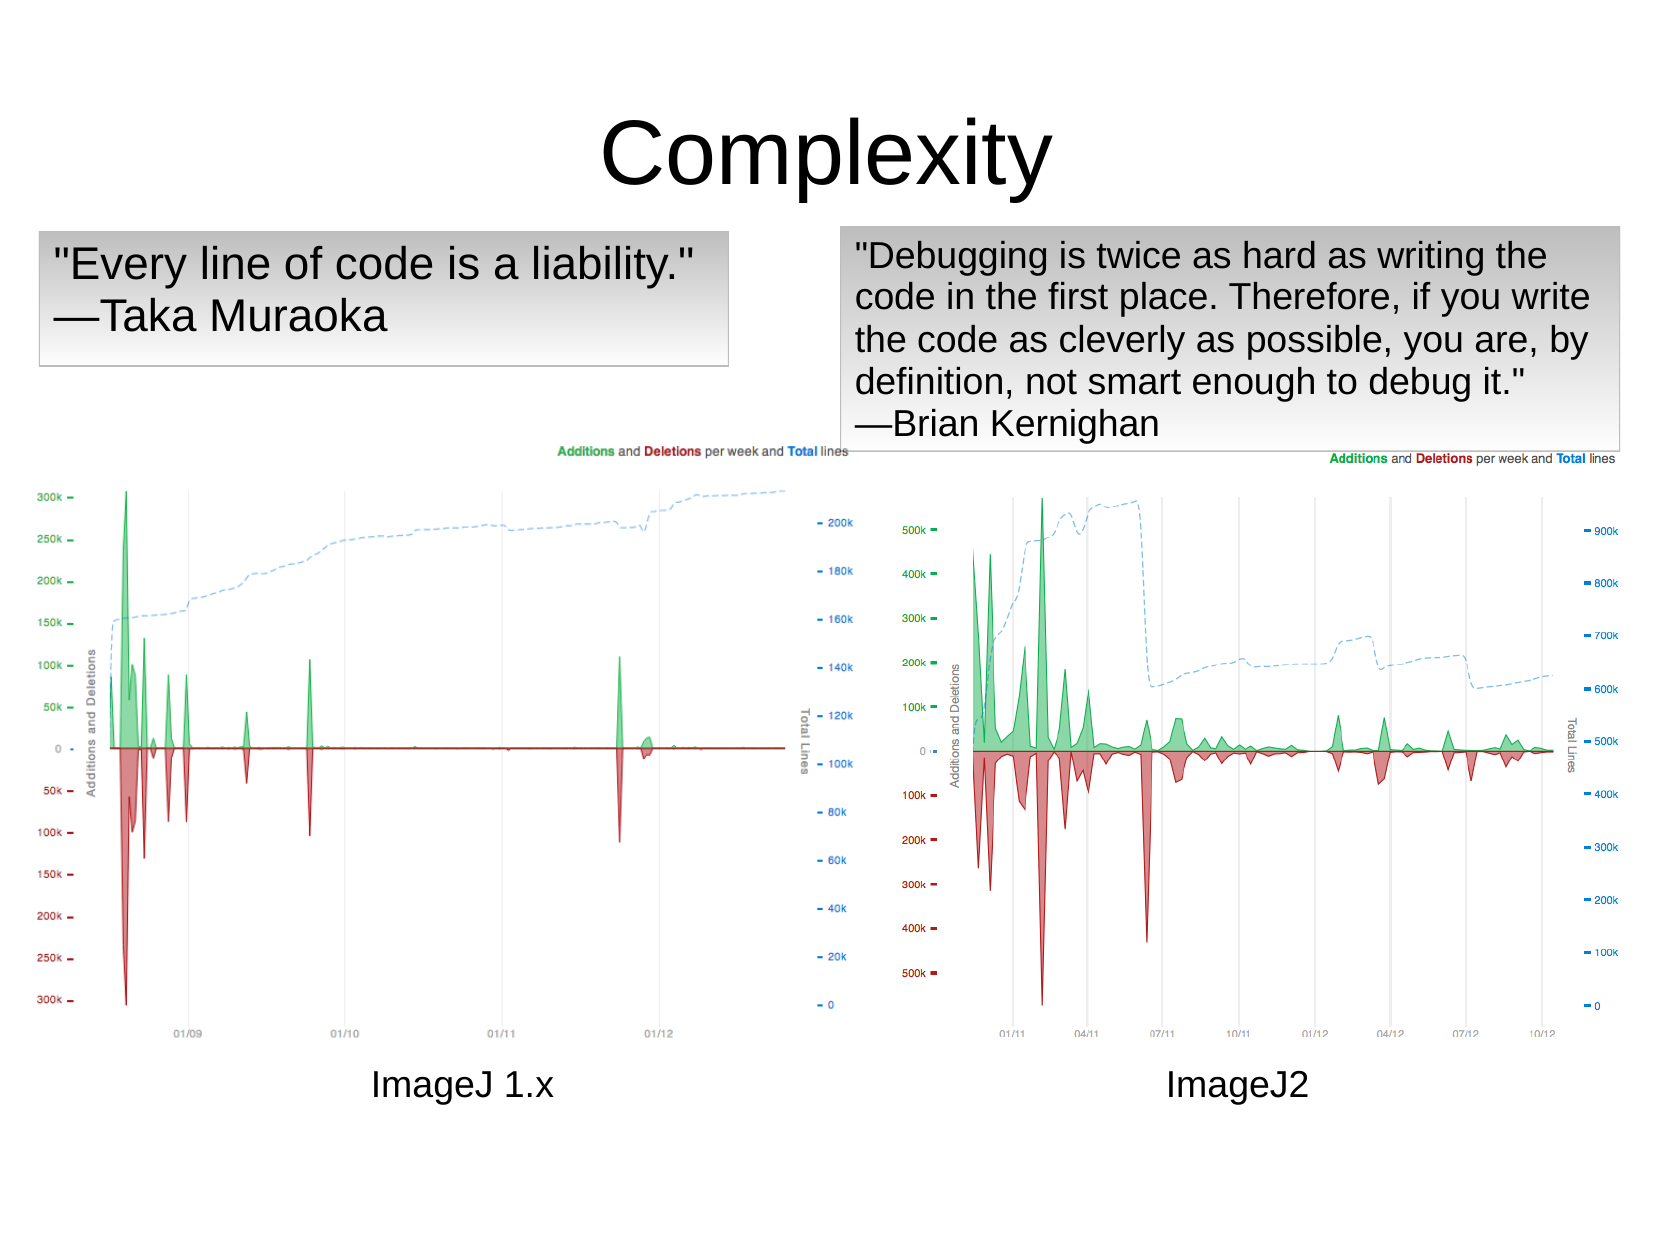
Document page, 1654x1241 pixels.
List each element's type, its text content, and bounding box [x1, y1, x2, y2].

picture [899, 443, 1626, 1044]
text_box "Every line of code is a liability." —Taka Muraoka [38, 231, 729, 367]
text_box ImageJ 1.x [355, 1055, 596, 1113]
text_box "Debugging is twice as hard as writing the code in the first place. Therefore, if you write the code as cleverly as possible, you are, by definition, not smart enough to debug it." —Brian Kernighan [840, 226, 1621, 452]
title Complexity [82, 49, 1571, 257]
text_box ImageJ2 [1150, 1055, 1391, 1113]
picture [35, 443, 858, 1044]
